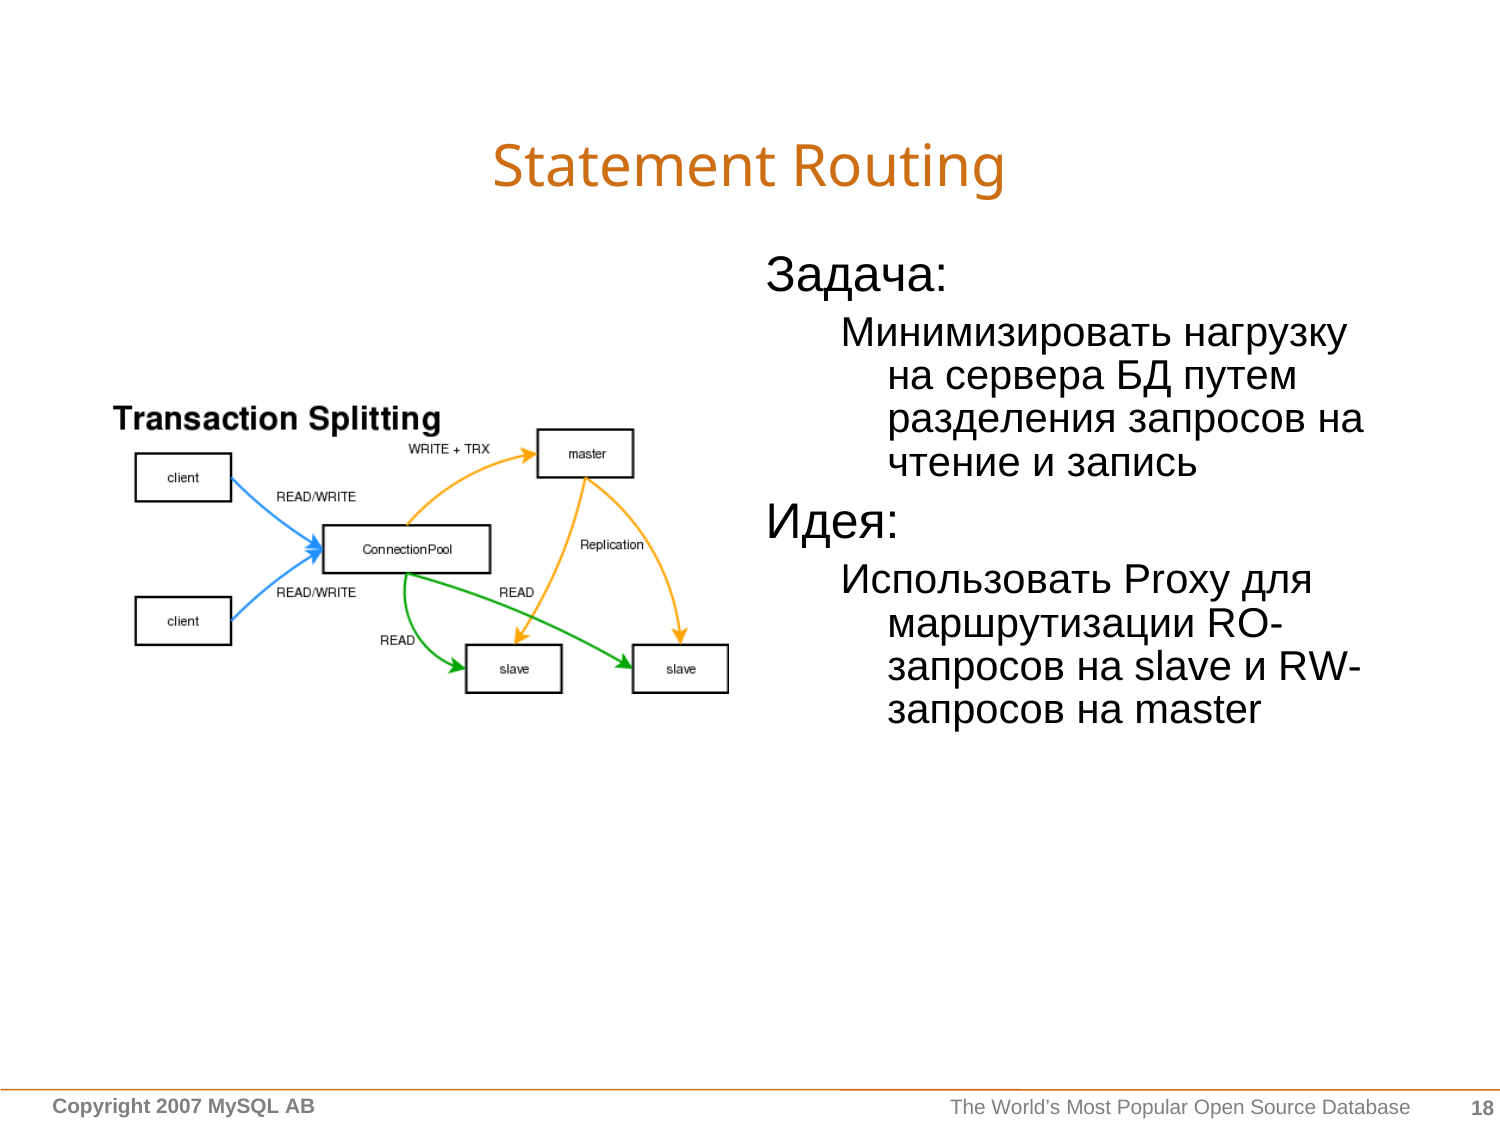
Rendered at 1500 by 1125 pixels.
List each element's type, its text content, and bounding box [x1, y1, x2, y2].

list Задача: Минимизировать нагрузку на сервера БД путем разделения запросов на чтение и запись Идея: Использовать Proxy для маршрутизации RO-запросов на slave и RW-запросов на master [765, 249, 1388, 1113]
title Statement Routing [0, 87, 1500, 225]
picture [106, 395, 729, 694]
